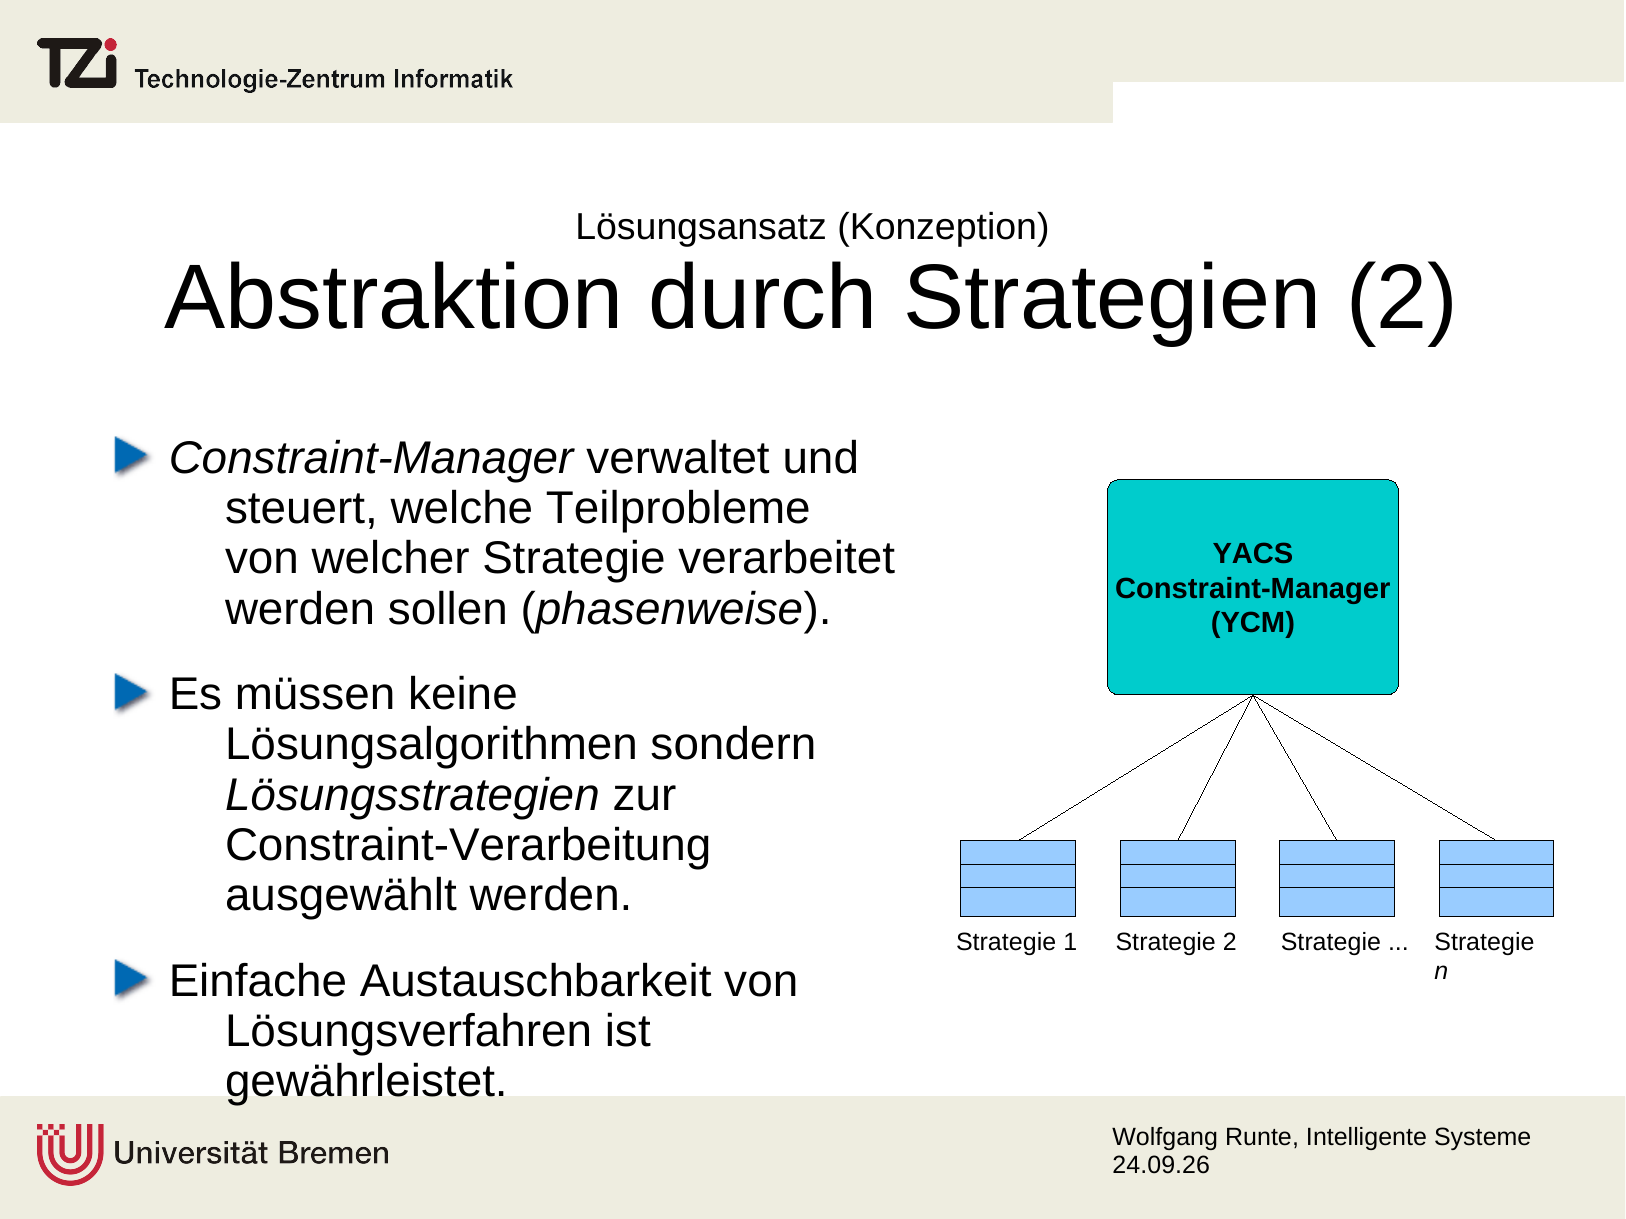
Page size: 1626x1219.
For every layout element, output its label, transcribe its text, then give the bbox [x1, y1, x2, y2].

text_box [960, 840, 1076, 917]
text_box YACS Constraint-Manager (YCM) [1107, 479, 1399, 695]
text_box [1439, 840, 1554, 917]
text_box Strategie n [1434, 925, 1556, 960]
picture [37, 1124, 388, 1186]
list Constraint-Manager verwaltet und steuert, welche Teilprobleme von welcher Strategie verarbeitet werden sollen (phasenweise). Es müssen keine Lösungsalgorithmen sondern Lösungsstrategien zur Constraint-Verarbeitung ausgewählt werden. Einfache Austauschbarkeit von Lösungsverfahren ist gewährleistet. [112, 433, 898, 1070]
text_box Strategie ... [1280, 925, 1410, 954]
text_box [1120, 840, 1236, 917]
title Lösungsansatz (Konzeption) Abstraktion durch Strategien (2) [112, 162, 1513, 393]
text_box Strategie 2 [1115, 925, 1237, 954]
picture [37, 38, 513, 93]
text_box [1279, 840, 1395, 917]
text_box Strategie 1 [956, 925, 1078, 954]
